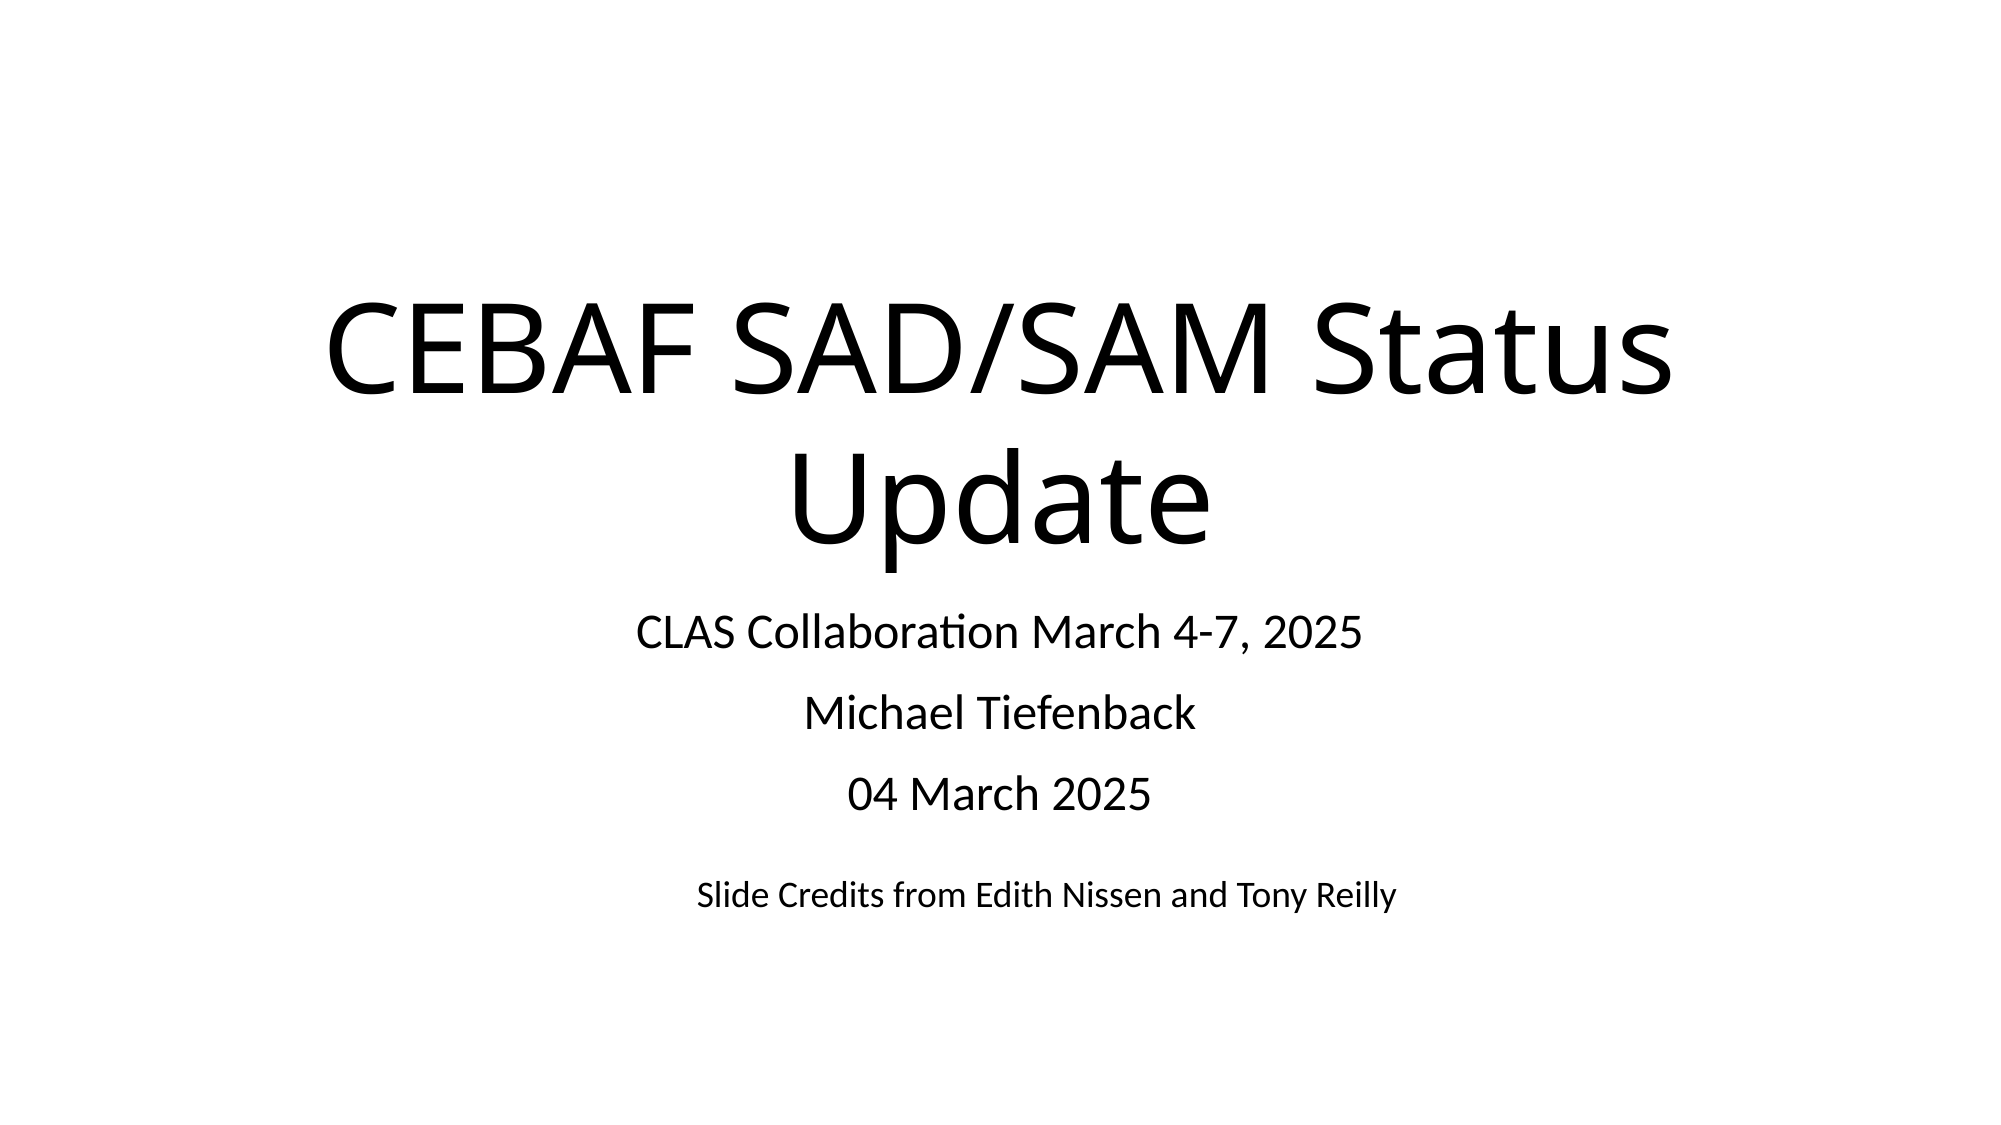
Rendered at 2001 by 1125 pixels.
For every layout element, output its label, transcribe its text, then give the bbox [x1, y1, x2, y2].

subtitle CLAS Collaboration March 4-7, 2025 Michael Tiefenback 04 March 2025 [249, 590, 1750, 863]
title CEBAF SAD/SAM Status Update [249, 184, 1750, 576]
text_box Slide Credits from Edith Nissen and Tony Reilly [466, 862, 1629, 923]
